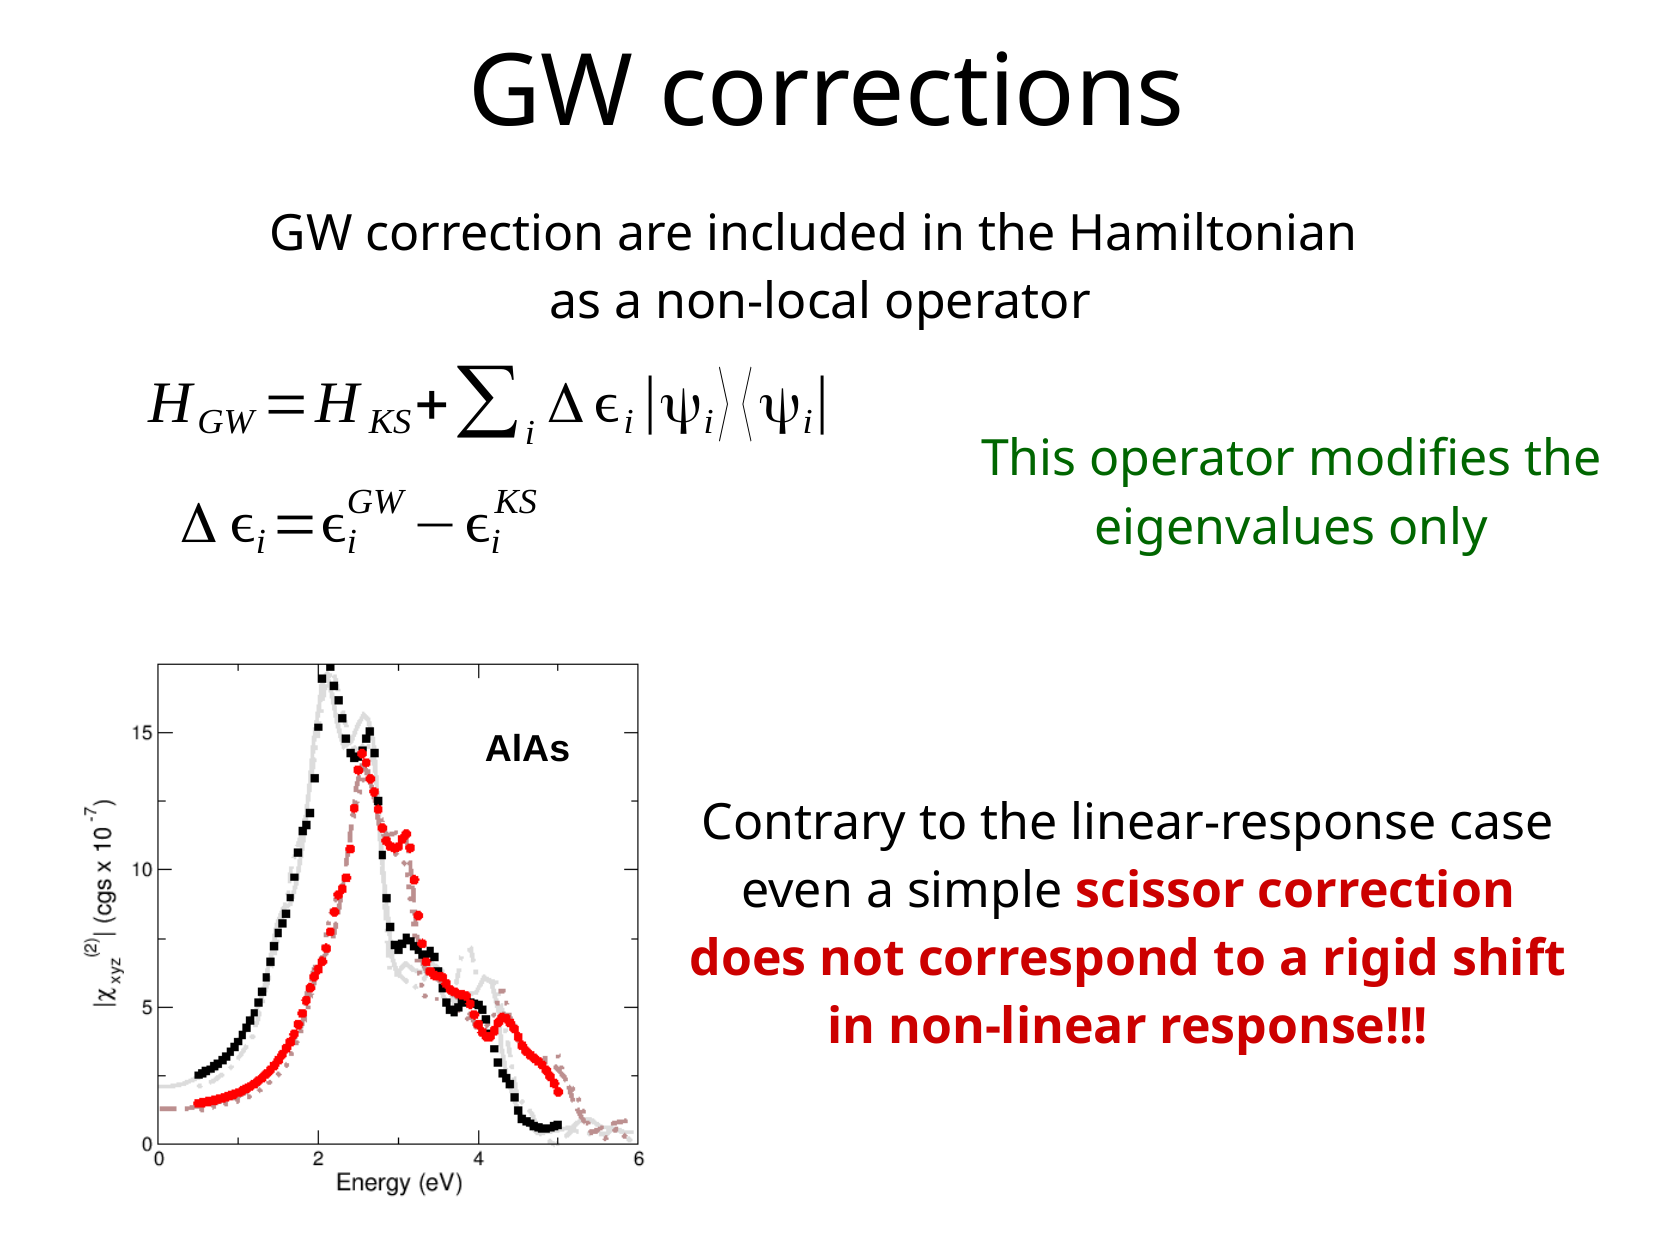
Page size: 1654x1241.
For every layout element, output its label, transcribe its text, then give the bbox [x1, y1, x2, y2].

title GW corrections [82, 0, 1571, 190]
text_box AlAs [470, 720, 586, 780]
text_box This operator modifies the eigenvalues only [954, 414, 1630, 560]
text_box Contrary to the linear-response case even a simple scissor correction does not correspond to a rigid shift in non-linear response!!! [675, 778, 1606, 1067]
chart [129, 360, 849, 453]
text_box GW correction are included in the Hamiltonian as a non-local operator [255, 189, 1389, 334]
chart [165, 480, 552, 562]
picture [27, 629, 708, 1218]
